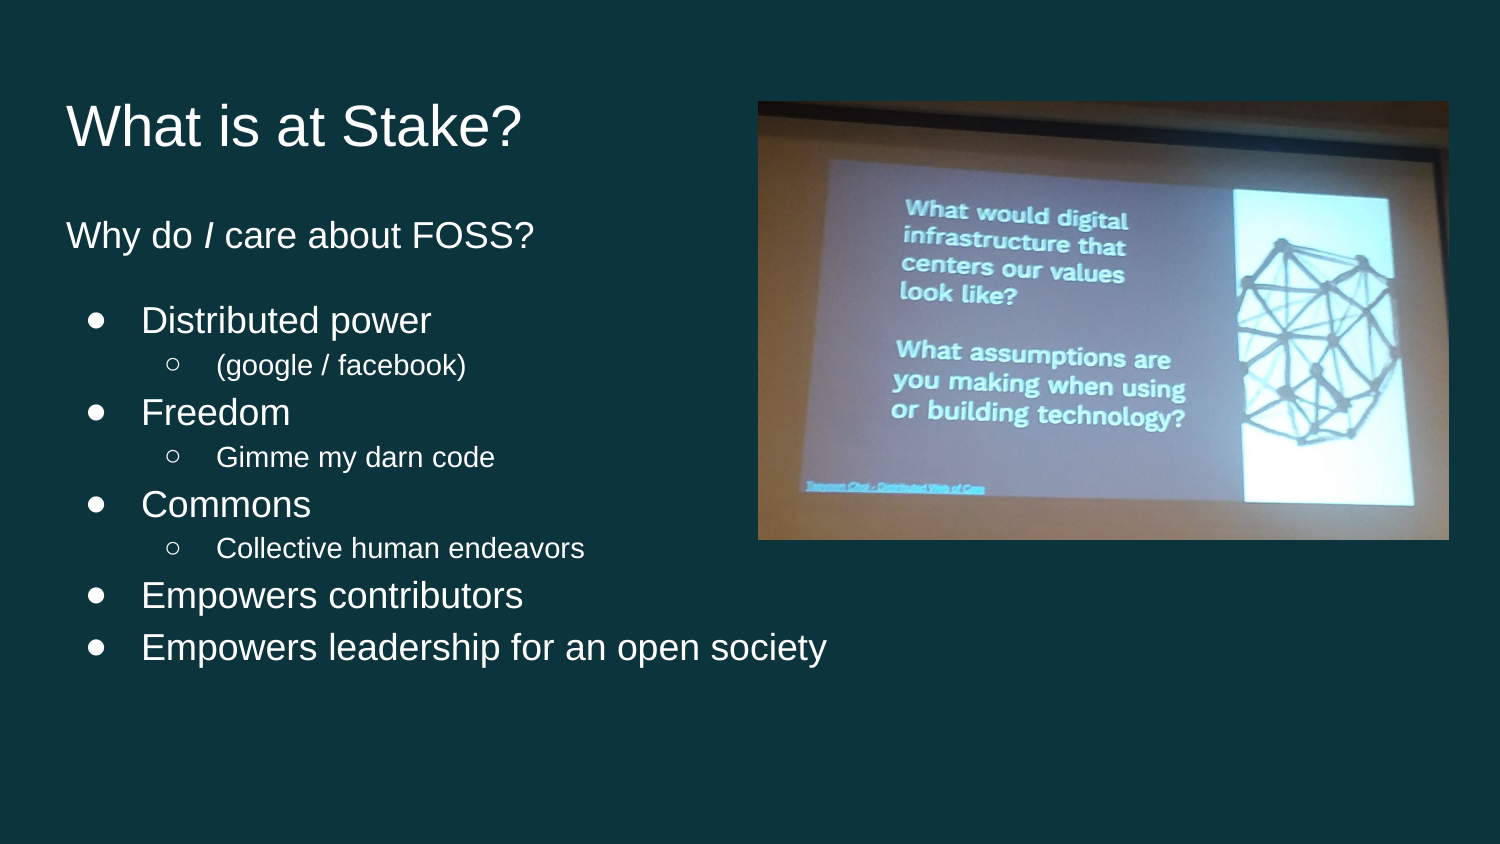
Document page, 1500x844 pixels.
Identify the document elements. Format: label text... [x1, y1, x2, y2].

list Why do I care about FOSS? Distributed power (google / facebook) Freedom Gimme my darn code Commons Collective human endeavors Empowers contributors Empowers leadership for an open society [51, 189, 1449, 750]
title What is at Stake? [51, 72, 1449, 167]
picture [758, 101, 1449, 540]
